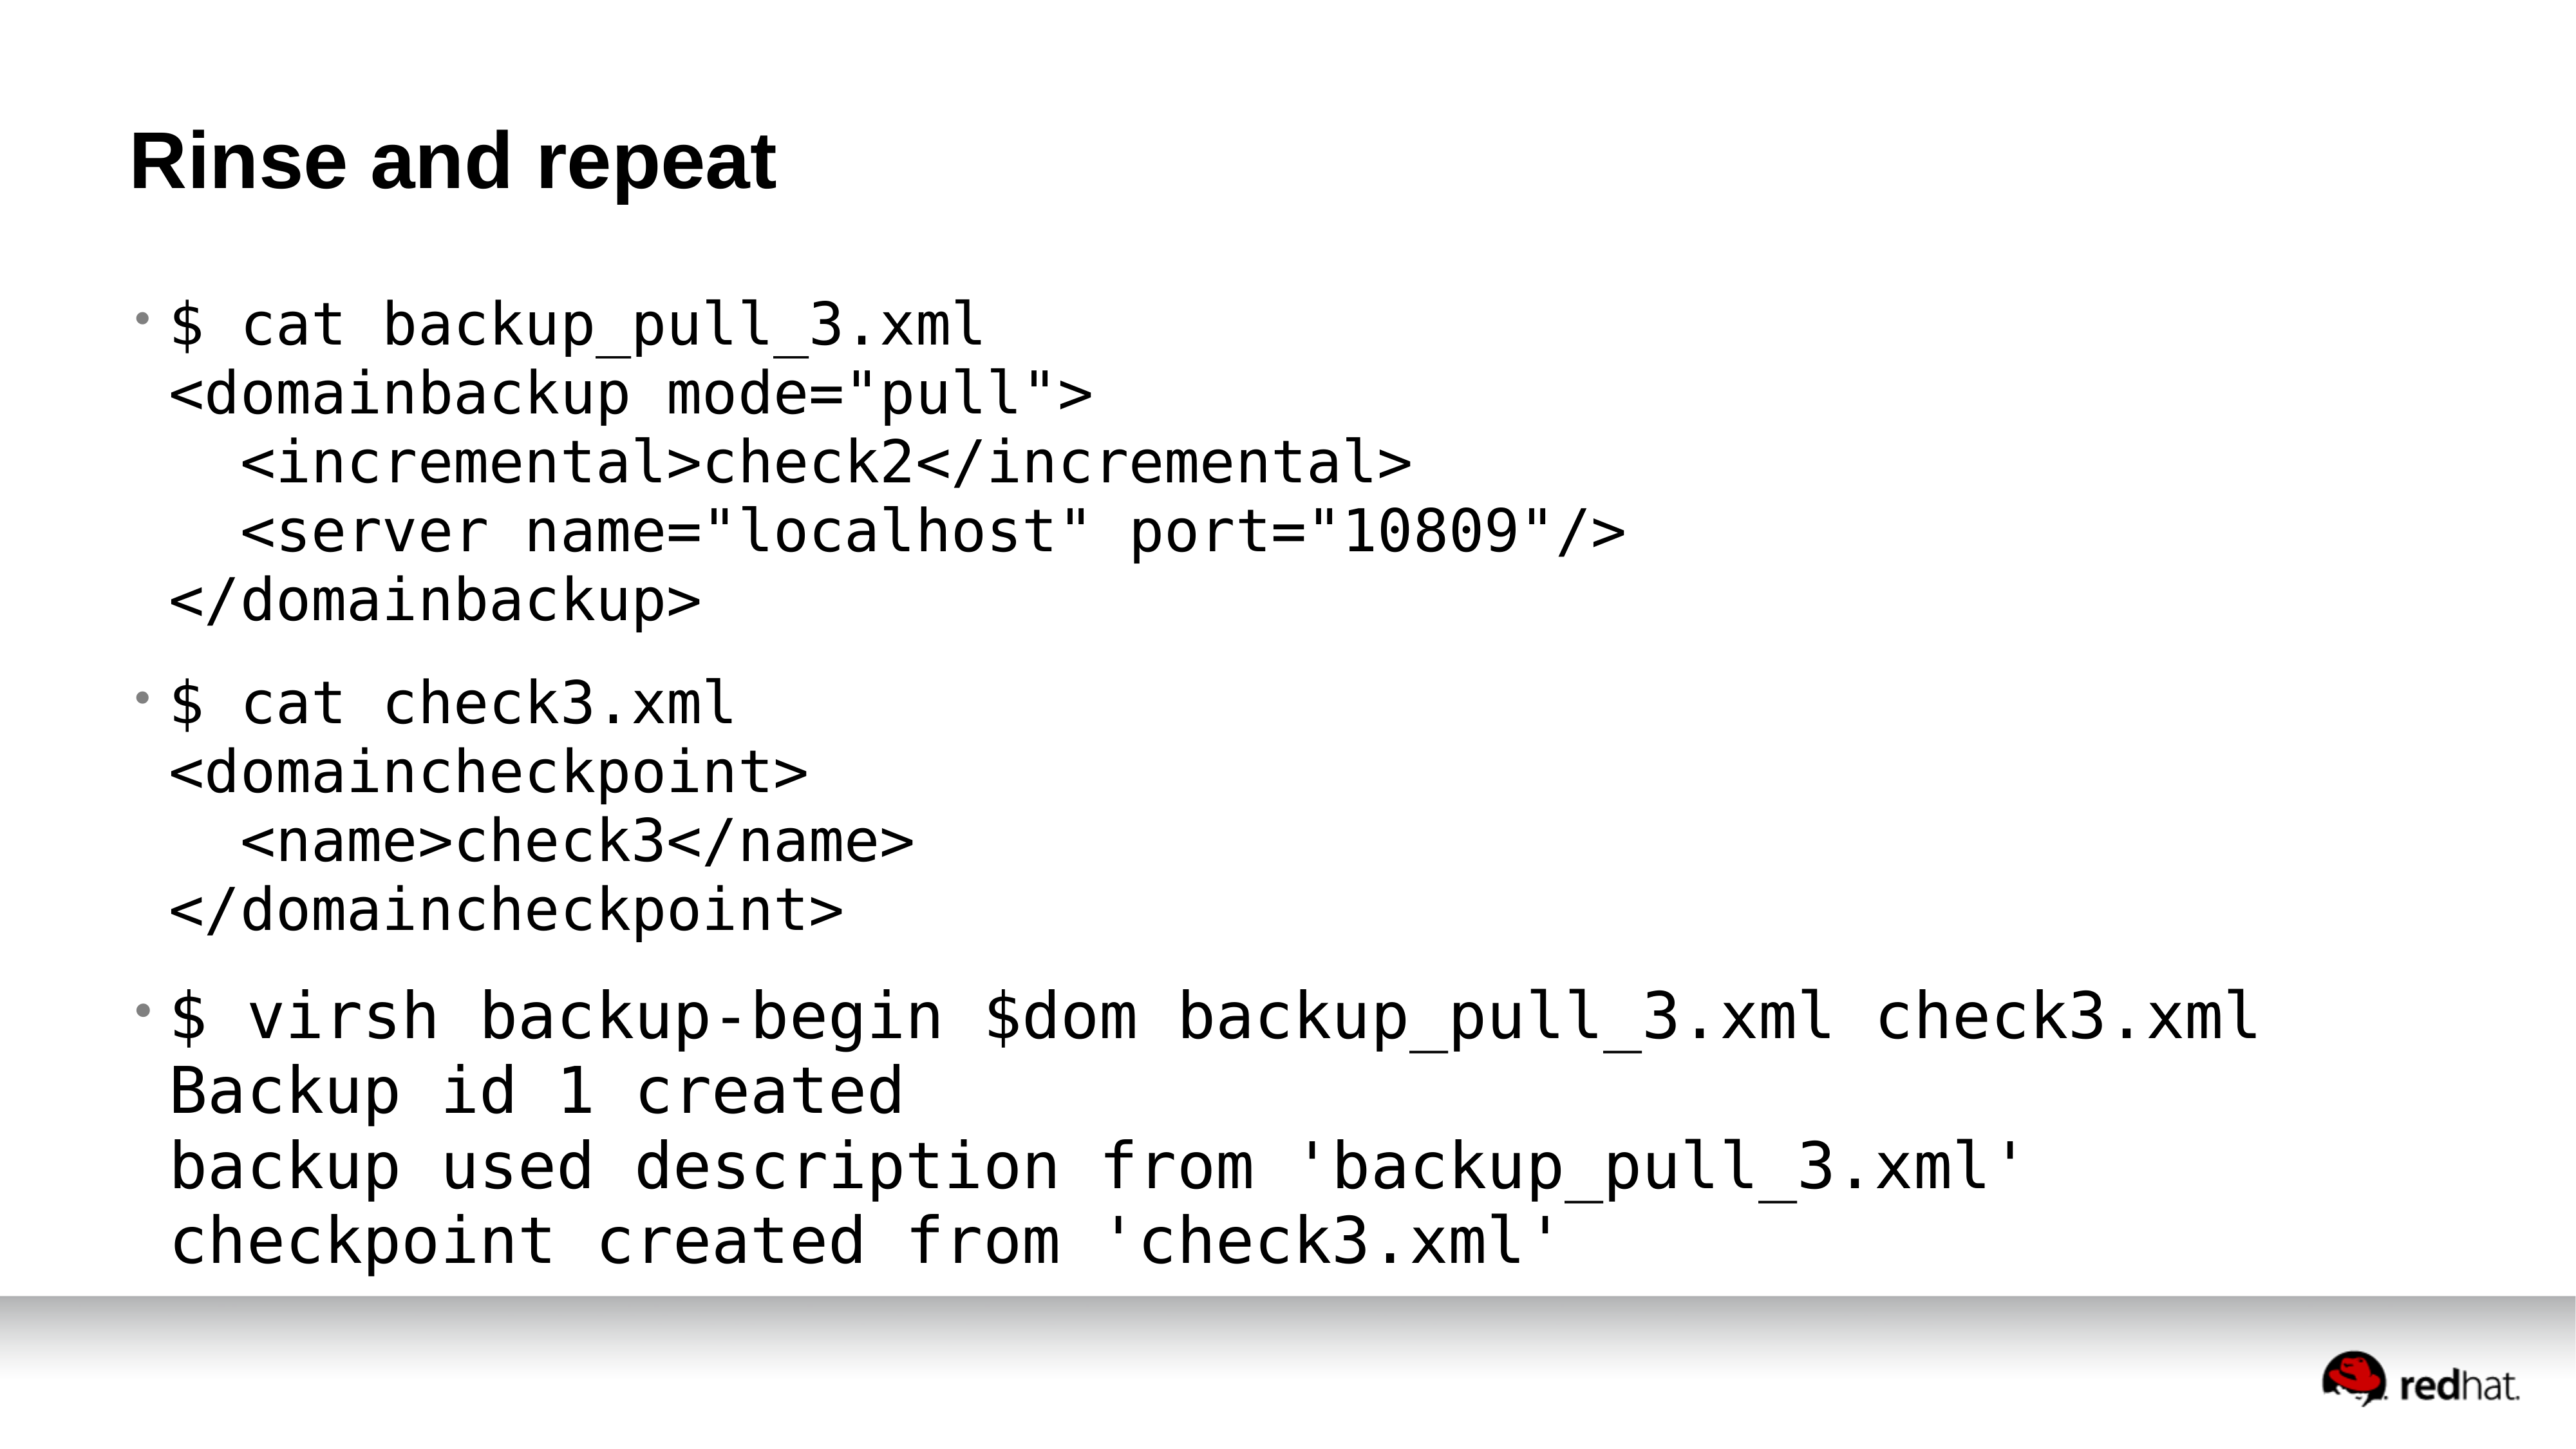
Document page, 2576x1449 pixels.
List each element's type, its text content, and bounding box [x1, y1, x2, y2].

title Rinse and repeat [129, 100, 2261, 222]
list $ cat backup_pull_3.xml <domainbackup mode="pull"> <incremental>check2</incremental> <server name="localhost" port="10809"/> </domainbackup> $ cat check3.xml <domaincheckpoint> <name>check3</name> </domaincheckpoint> $ virsh backup-begin $dom backup_pull_3.xml check3.xml Backup id 1 created backup used description from 'backup_pull_3.xml' checkpoint created from 'check3.xml' [123, 289, 2425, 1279]
picture [0, 0, 2576, 1446]
